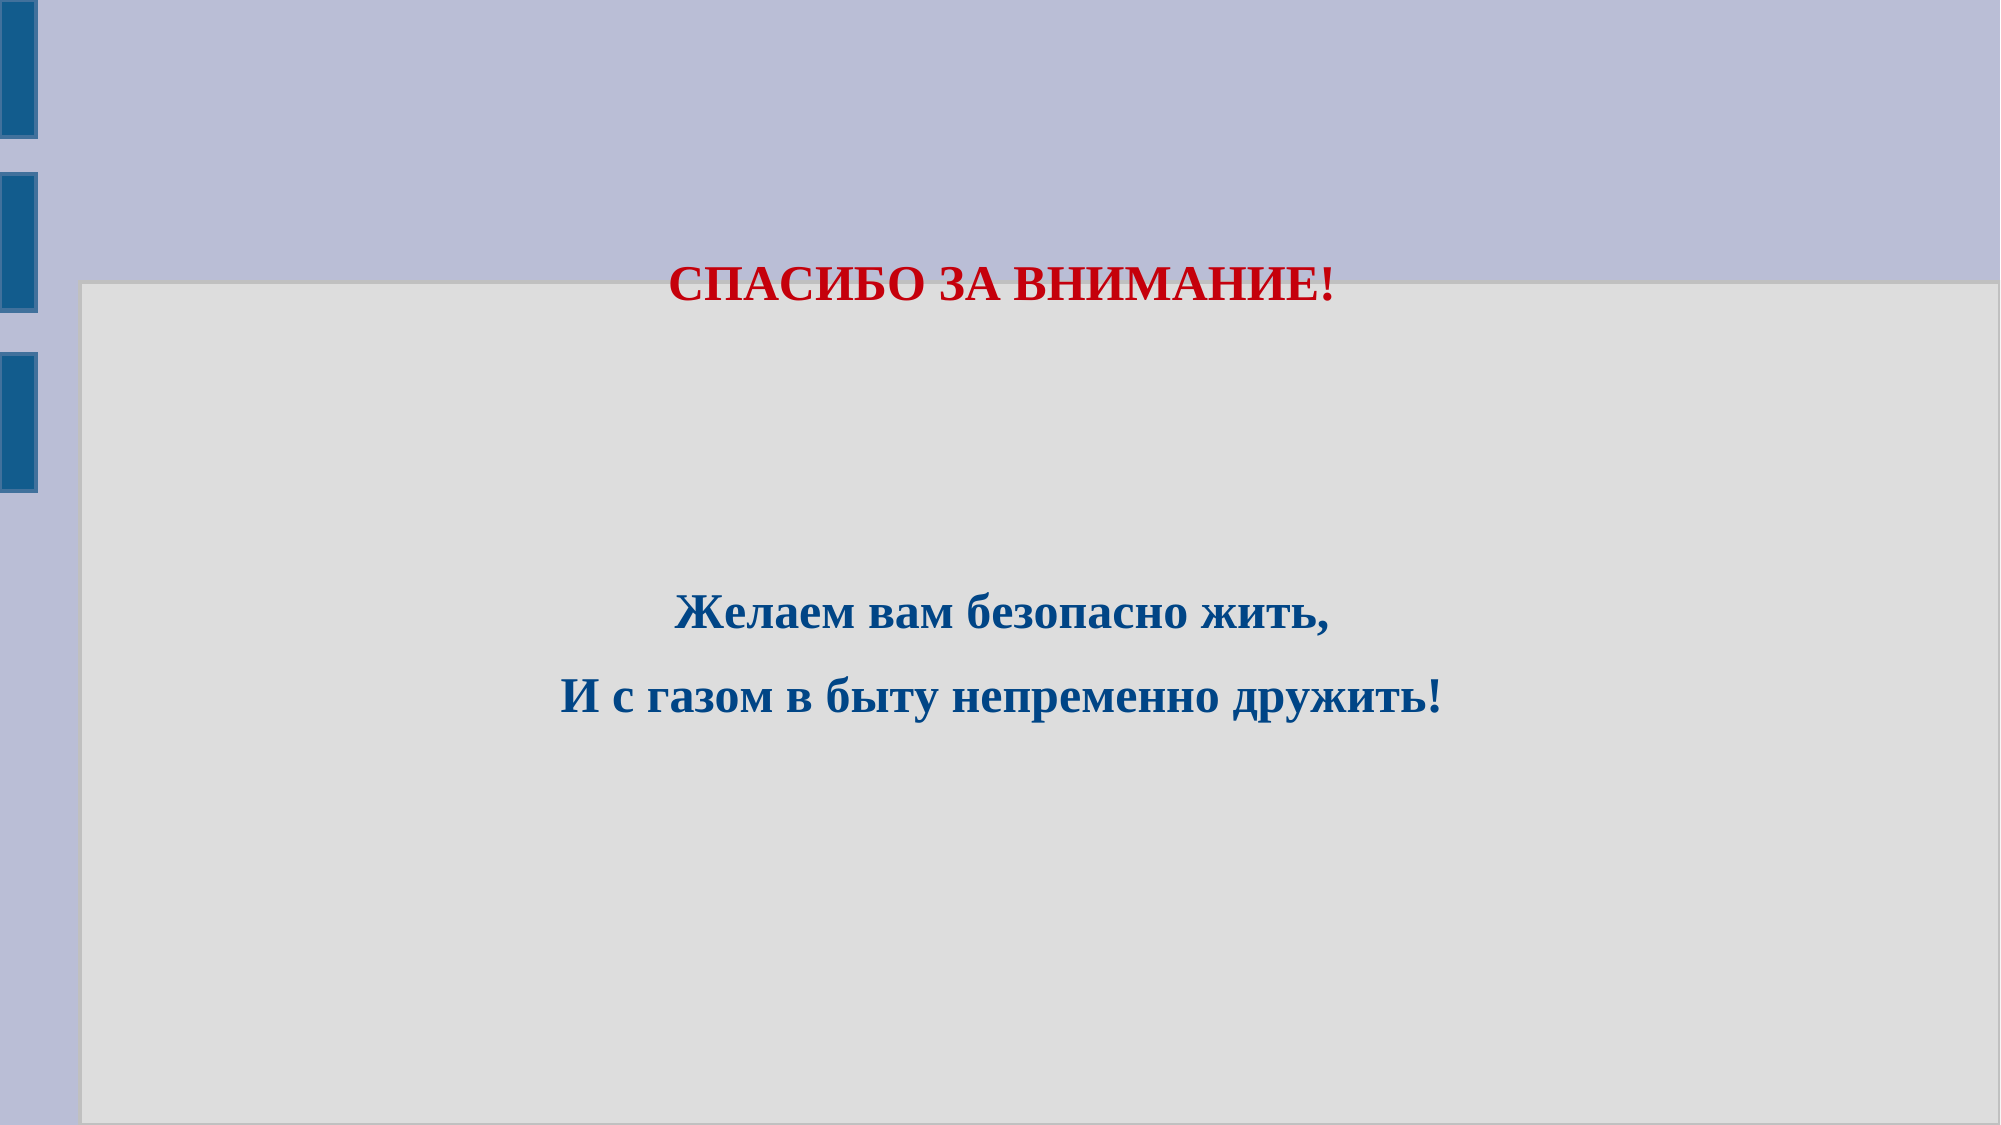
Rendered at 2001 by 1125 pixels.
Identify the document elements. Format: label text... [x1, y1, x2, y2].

list Желаем вам безопасно жить, И с газом в быту непременно дружить! [139, 578, 1865, 1125]
title СПАСИБО ЗА ВНИМАНИЕ! [139, 250, 1865, 468]
